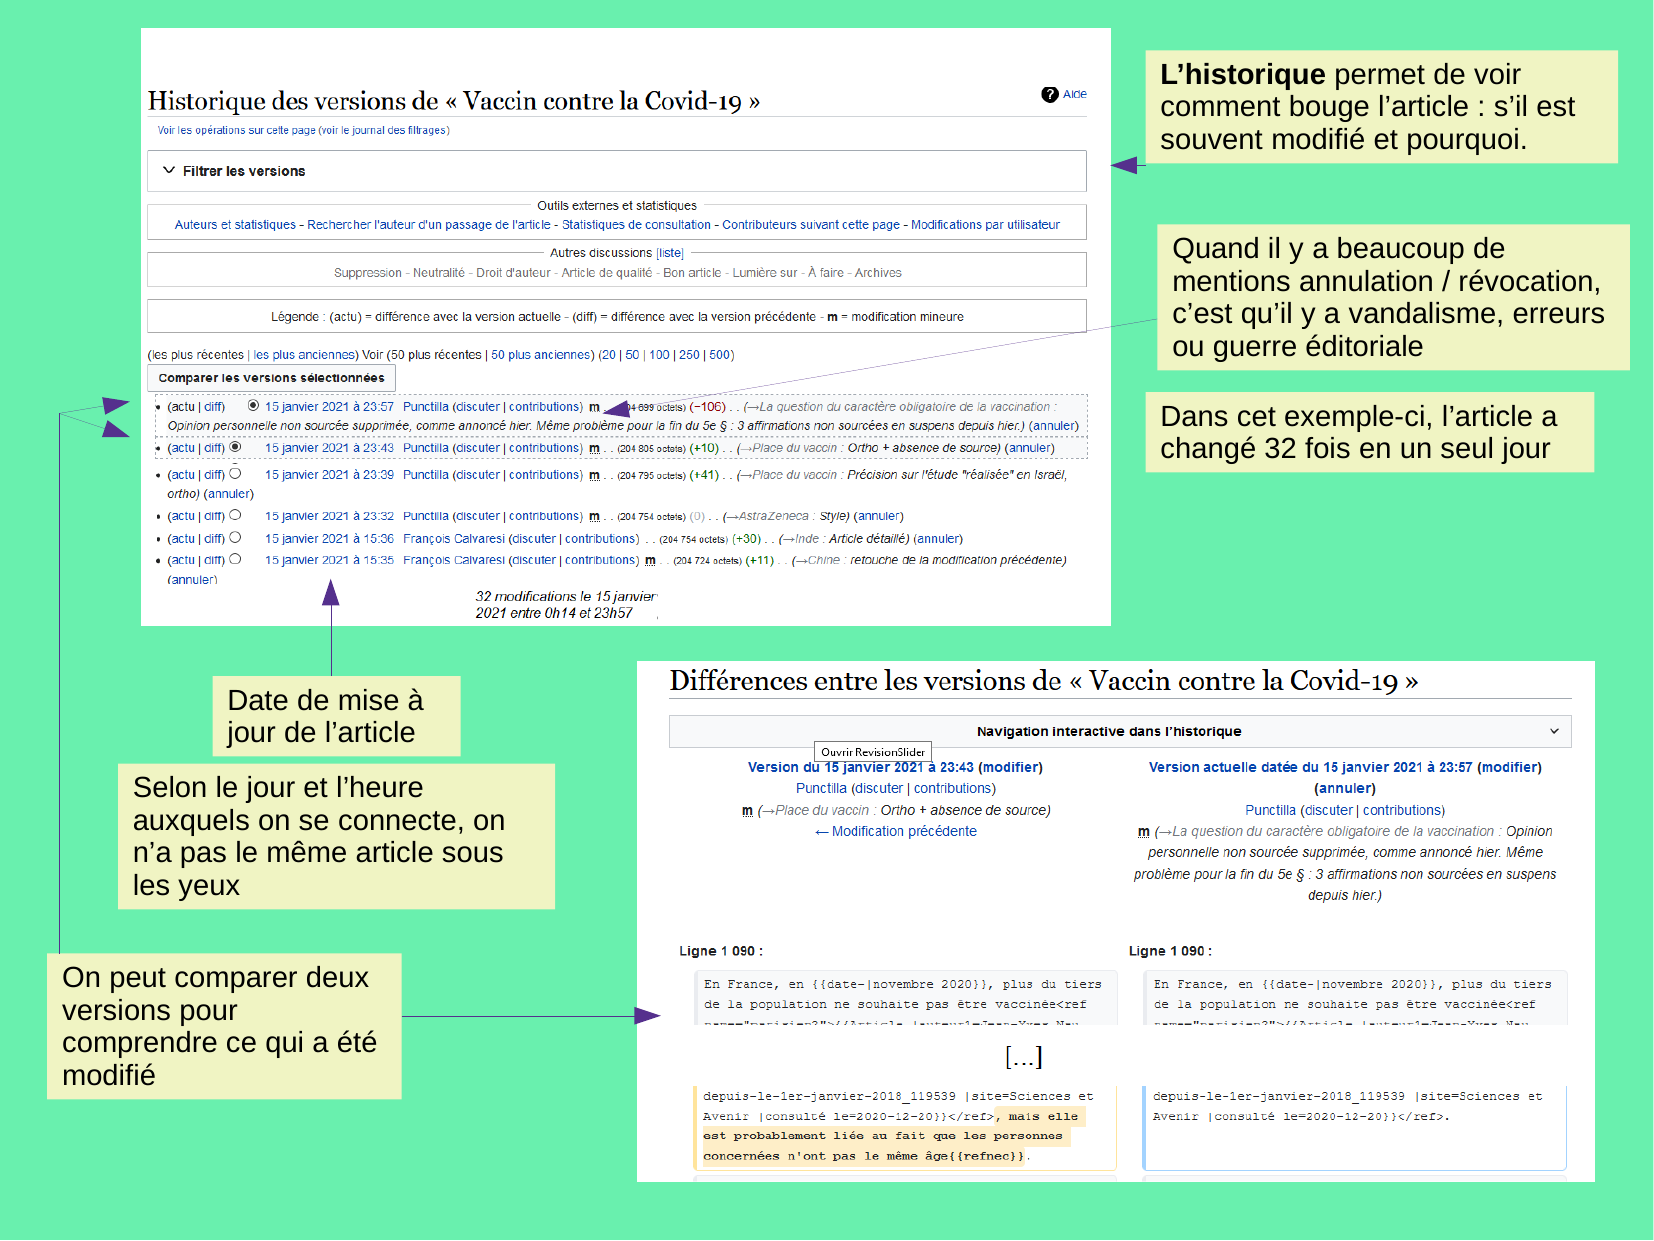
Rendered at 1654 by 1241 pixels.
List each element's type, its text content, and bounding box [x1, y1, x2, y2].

text_box L’historique permet de voir comment bouge l’article : s’il est souvent modifié et pourquoi. [1145, 50, 1619, 164]
text_box On peut comparer deux versions pour comprendre ce qui a été modifié [47, 953, 402, 1100]
text_box Selon le jour et l’heure auxquels on se connecte, on n’a pas le même article sous les yeux [118, 763, 556, 910]
picture [637, 661, 1595, 1182]
text_box Dans cet exemple-ci, l’article a changé 32 fois en un seul jour [1145, 392, 1595, 473]
text_box Quand il y a beaucoup de mentions annulation / révocation, c’est qu’il y a vandalisme, erreurs ou guerre éditoriale [1157, 224, 1630, 371]
picture [141, 28, 1111, 626]
text_box Date de mise à jour de l’article [212, 676, 461, 757]
